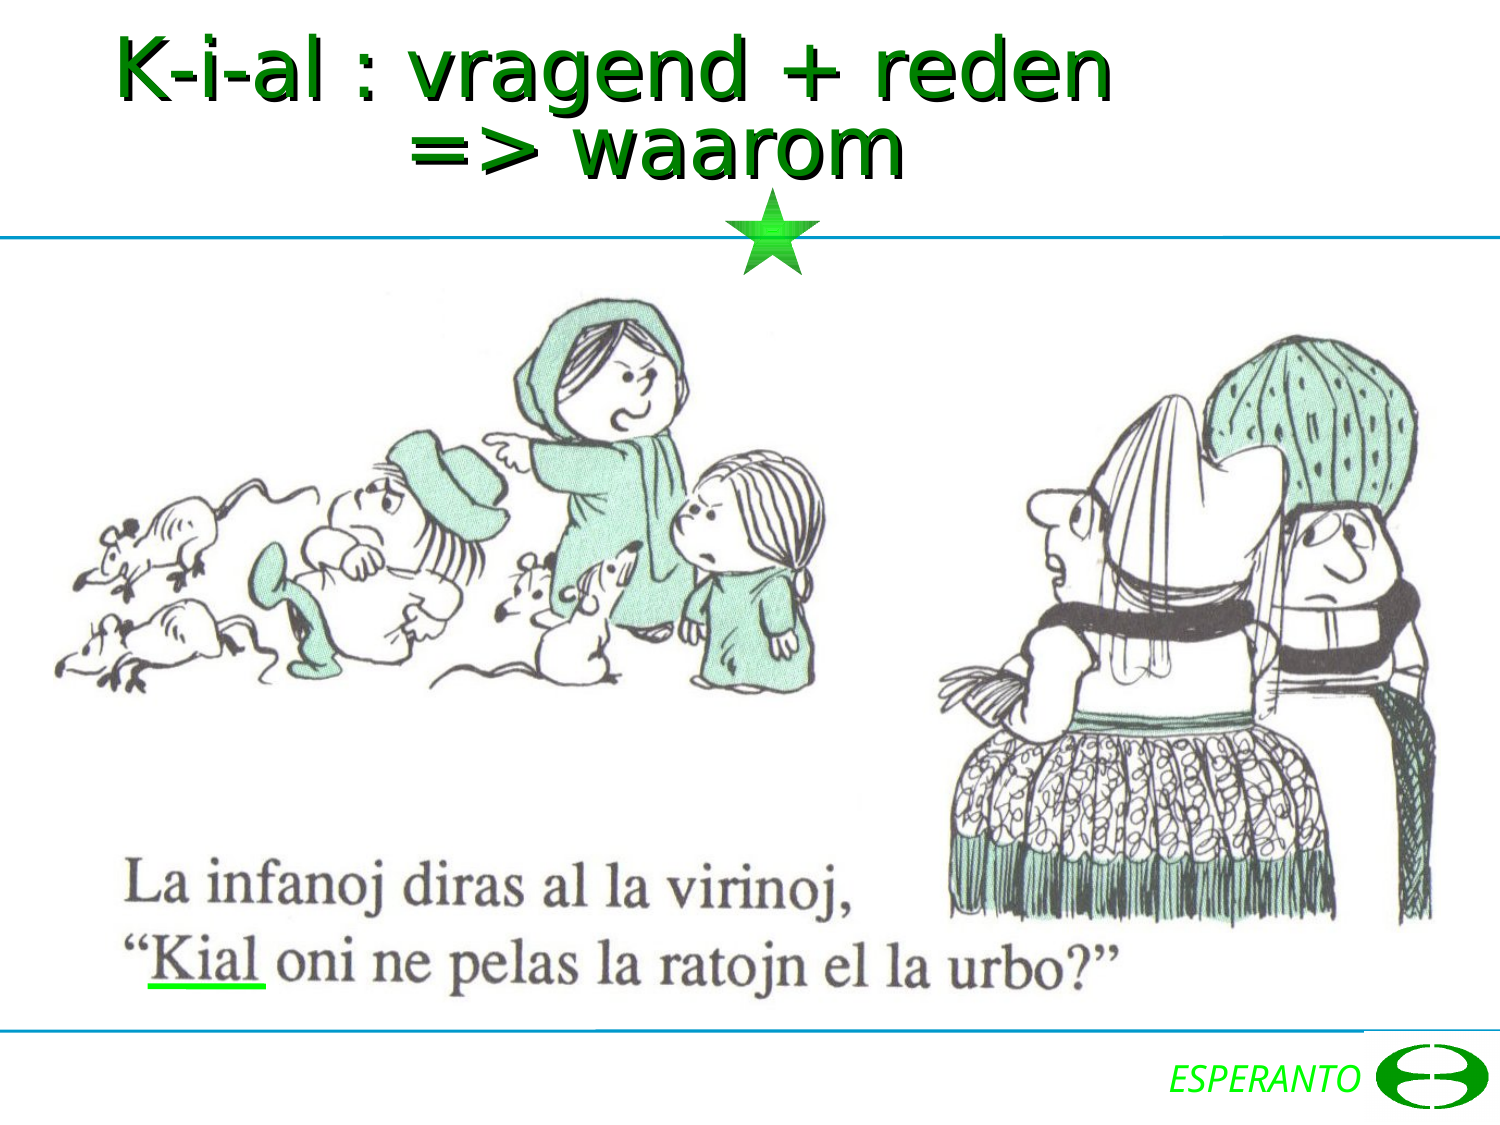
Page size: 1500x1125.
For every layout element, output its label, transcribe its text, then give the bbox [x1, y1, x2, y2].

picture [1364, 1032, 1500, 1122]
picture [53, 288, 1441, 1010]
title K-i-al : vragend + reden => waarom [112, 0, 1448, 233]
